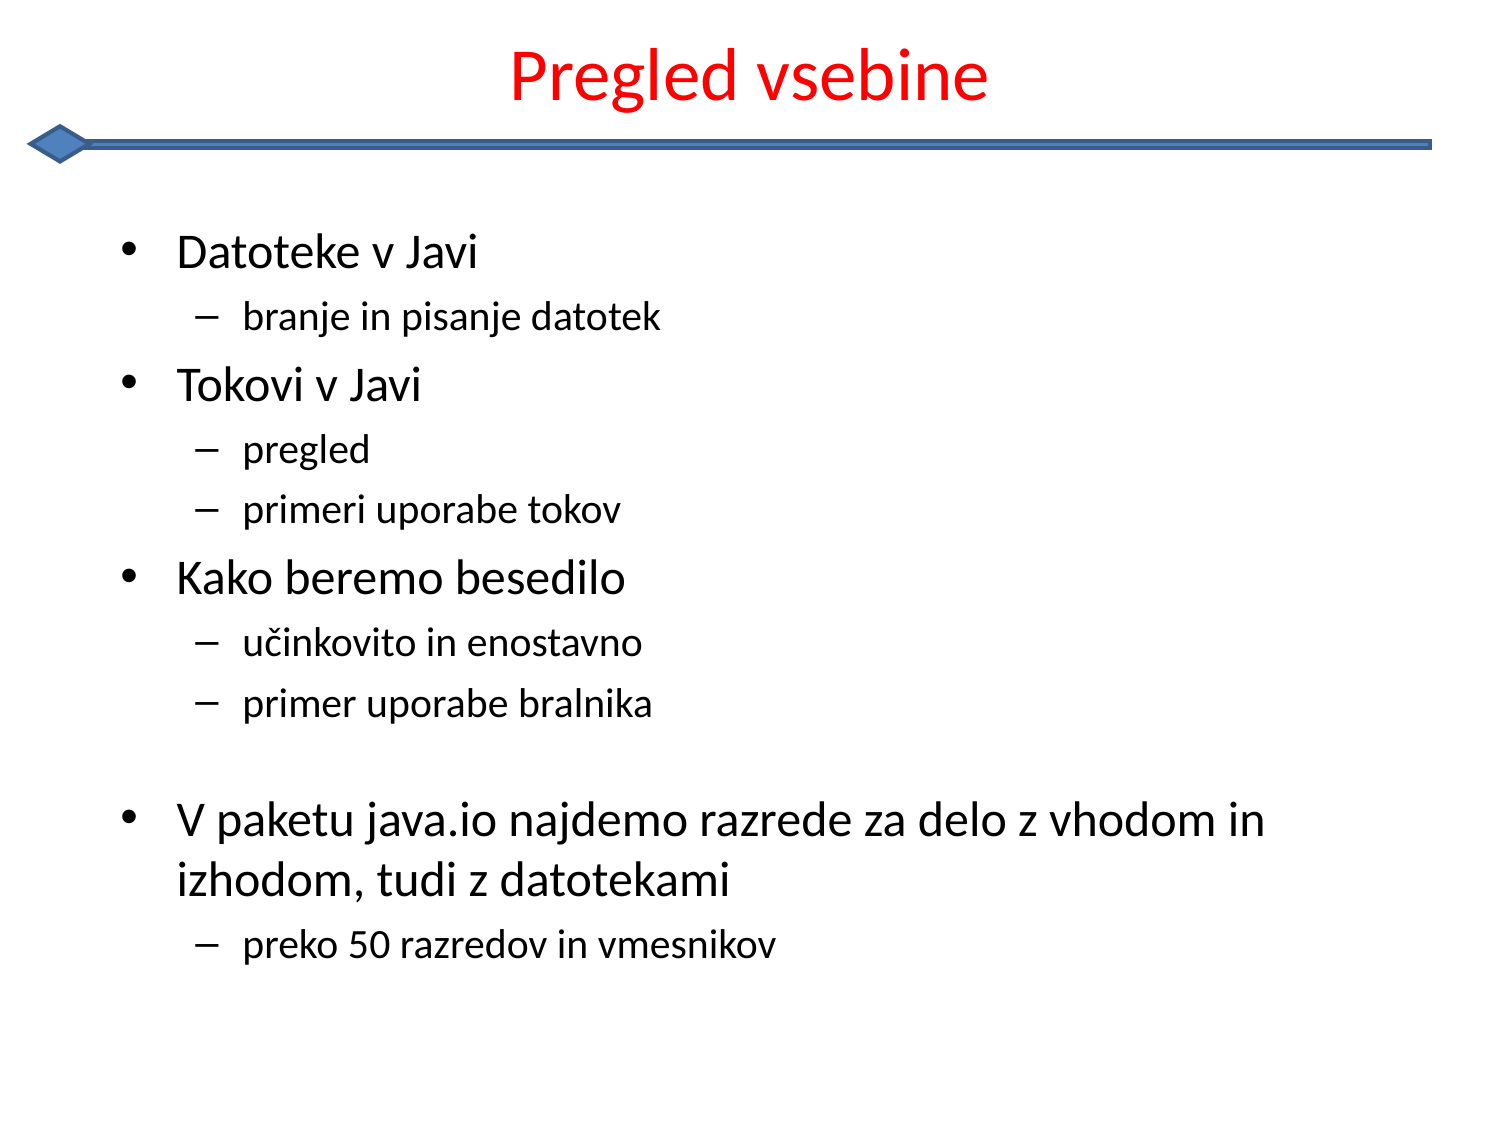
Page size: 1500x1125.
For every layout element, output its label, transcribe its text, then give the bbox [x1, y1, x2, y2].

list Datoteke v Javi branje in pisanje datotek Tokovi v Javi pregled primeri uporabe tokov Kako beremo besedilo učinkovito in enostavno primer uporabe bralnika V paketu java.io najdemo razrede za delo z vhodom in izhodom, tudi z datotekami preko 50 razredov in vmesnikov [105, 210, 1456, 1037]
title Pregled vsebine [0, 0, 1500, 141]
